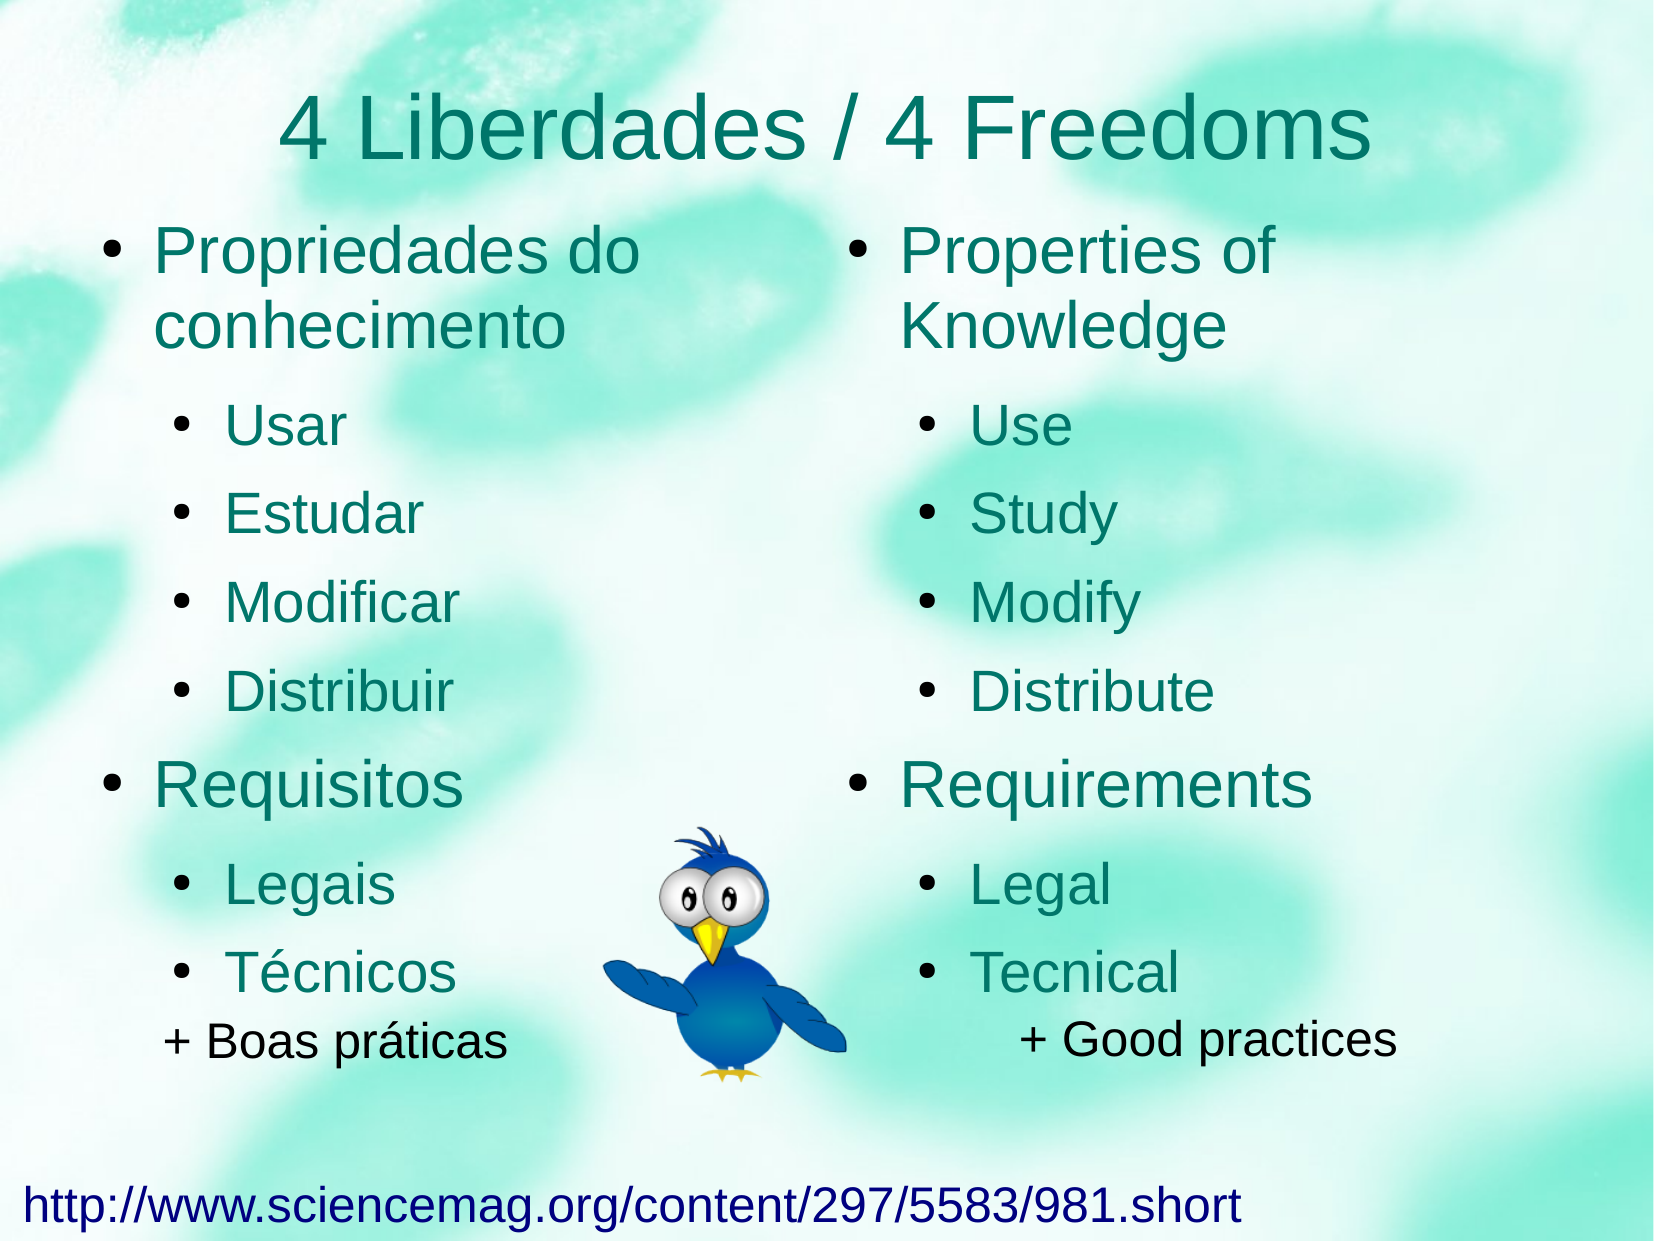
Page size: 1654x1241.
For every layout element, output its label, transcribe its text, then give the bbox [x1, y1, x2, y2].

list Properties of Knowledge Use Study Modify Distribute Requirements Legal Tecnical [828, 213, 1539, 1075]
picture [0, 0, 1654, 1241]
text_box + Boas práticas [147, 1006, 591, 1093]
text_box + Good practices [1003, 1003, 1447, 1091]
list Propriedades do conhecimento Usar Estudar Modificar Distribuir Requisitos Legais Técnicos [82, 213, 793, 1134]
text_box http://www.sciencemag.org/content/297/5583/981.short [7, 1169, 1329, 1241]
title 4 Liberdades / 4 Freedoms [82, 49, 1571, 207]
